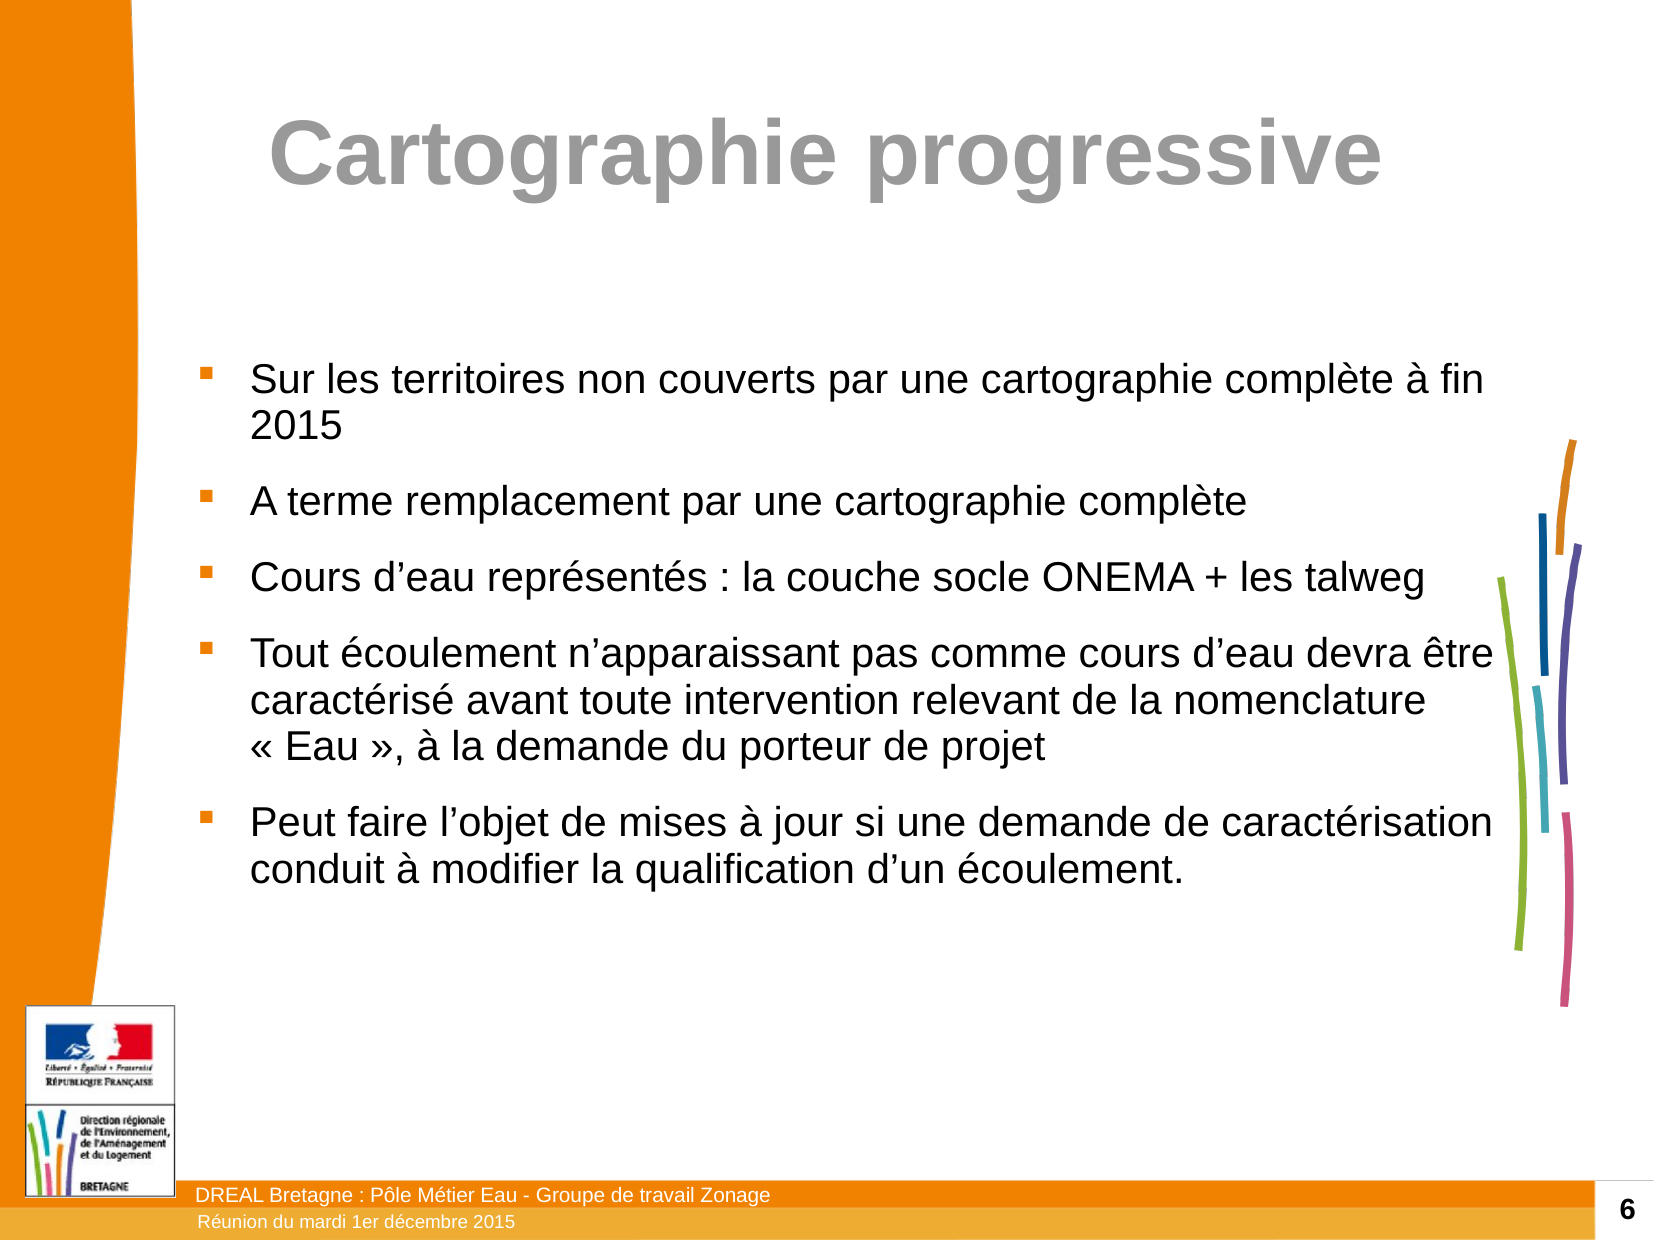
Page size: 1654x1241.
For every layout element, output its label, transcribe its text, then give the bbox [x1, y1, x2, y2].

title Cartographie progressive [82, 49, 1571, 257]
picture [0, 0, 1654, 1240]
list Sur les territoires non couverts par une cartographie complète à fin 2015 A terme remplacement par une cartographie complète Cours d’eau représentés : la couche socle ONEMA + les talweg Tout écoulement n’apparaissant pas comme cours d’eau devra être caractérisé avant toute intervention relevant de la nomenclature « Eau », à la demande du porteur de projet Peut faire l’objet de mises à jour si une demande de caractérisation conduit à modifier la qualification d’un écoulement. [179, 355, 1509, 1010]
